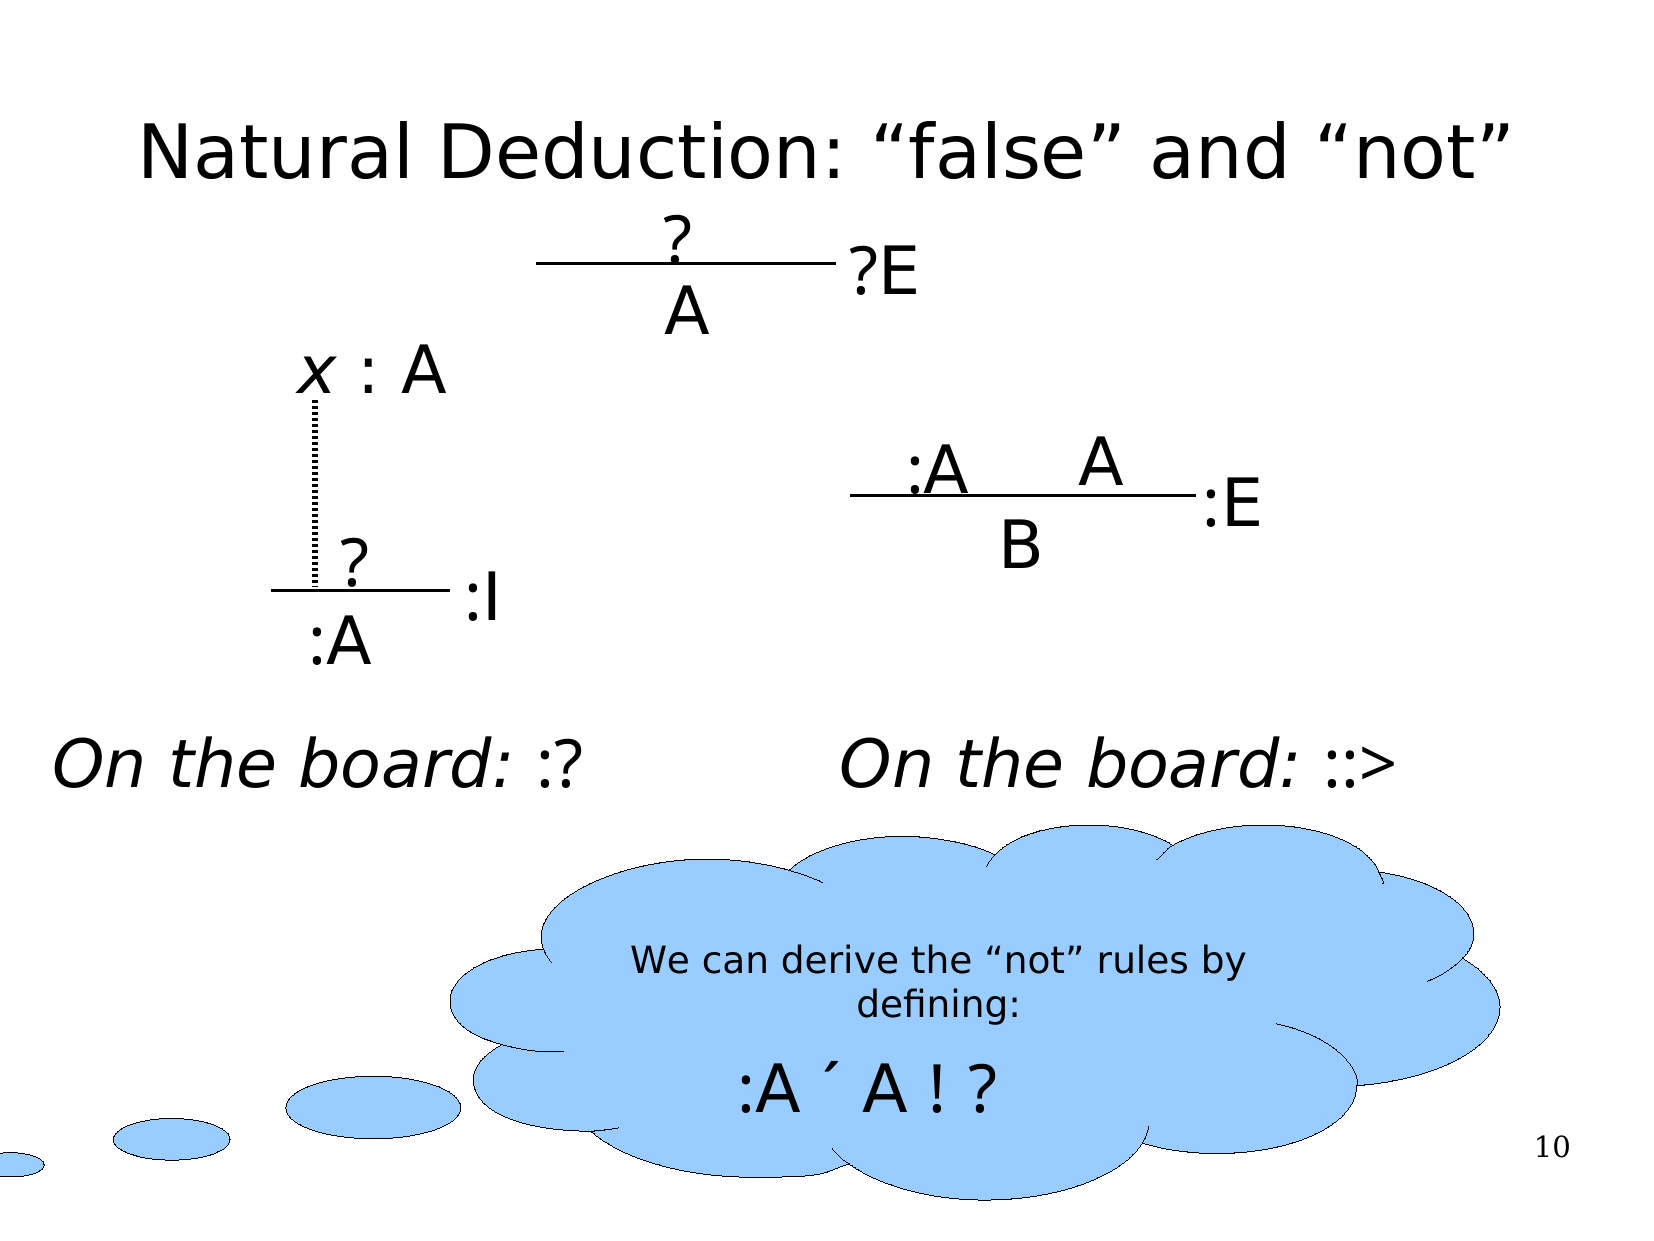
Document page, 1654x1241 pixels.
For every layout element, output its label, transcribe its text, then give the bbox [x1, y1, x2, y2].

text_box A [1063, 416, 1139, 542]
text_box On the board: ::> [825, 708, 1576, 859]
text_box We can derive the “not” rules by defining: [450, 849, 1501, 1178]
text_box A [649, 316, 725, 358]
text_box :I [450, 541, 558, 683]
title Natural Deduction: “false” and “not” [82, 49, 1571, 257]
text_box :A ´ A ! ? [722, 1033, 1179, 1175]
text_box :A [891, 414, 1051, 556]
text_box B [983, 499, 1059, 625]
text_box :E [1188, 447, 1313, 589]
text_box ? [325, 507, 407, 586]
text_box On the board: :? [37, 708, 676, 859]
text_box ?E [834, 215, 986, 357]
text_box We can derive the “not” rules by defining: [867, 1175, 1104, 1201]
text_box We can derive the “not” rules by defining: [113, 1118, 231, 1161]
text_box :A [293, 586, 437, 708]
text_box We can derive the “not” rules by defining: [285, 1076, 461, 1139]
text_box ? [648, 185, 725, 316]
text_box x : A [282, 324, 463, 417]
text_box We can derive the “not” rules by defining: [0, 1152, 45, 1177]
